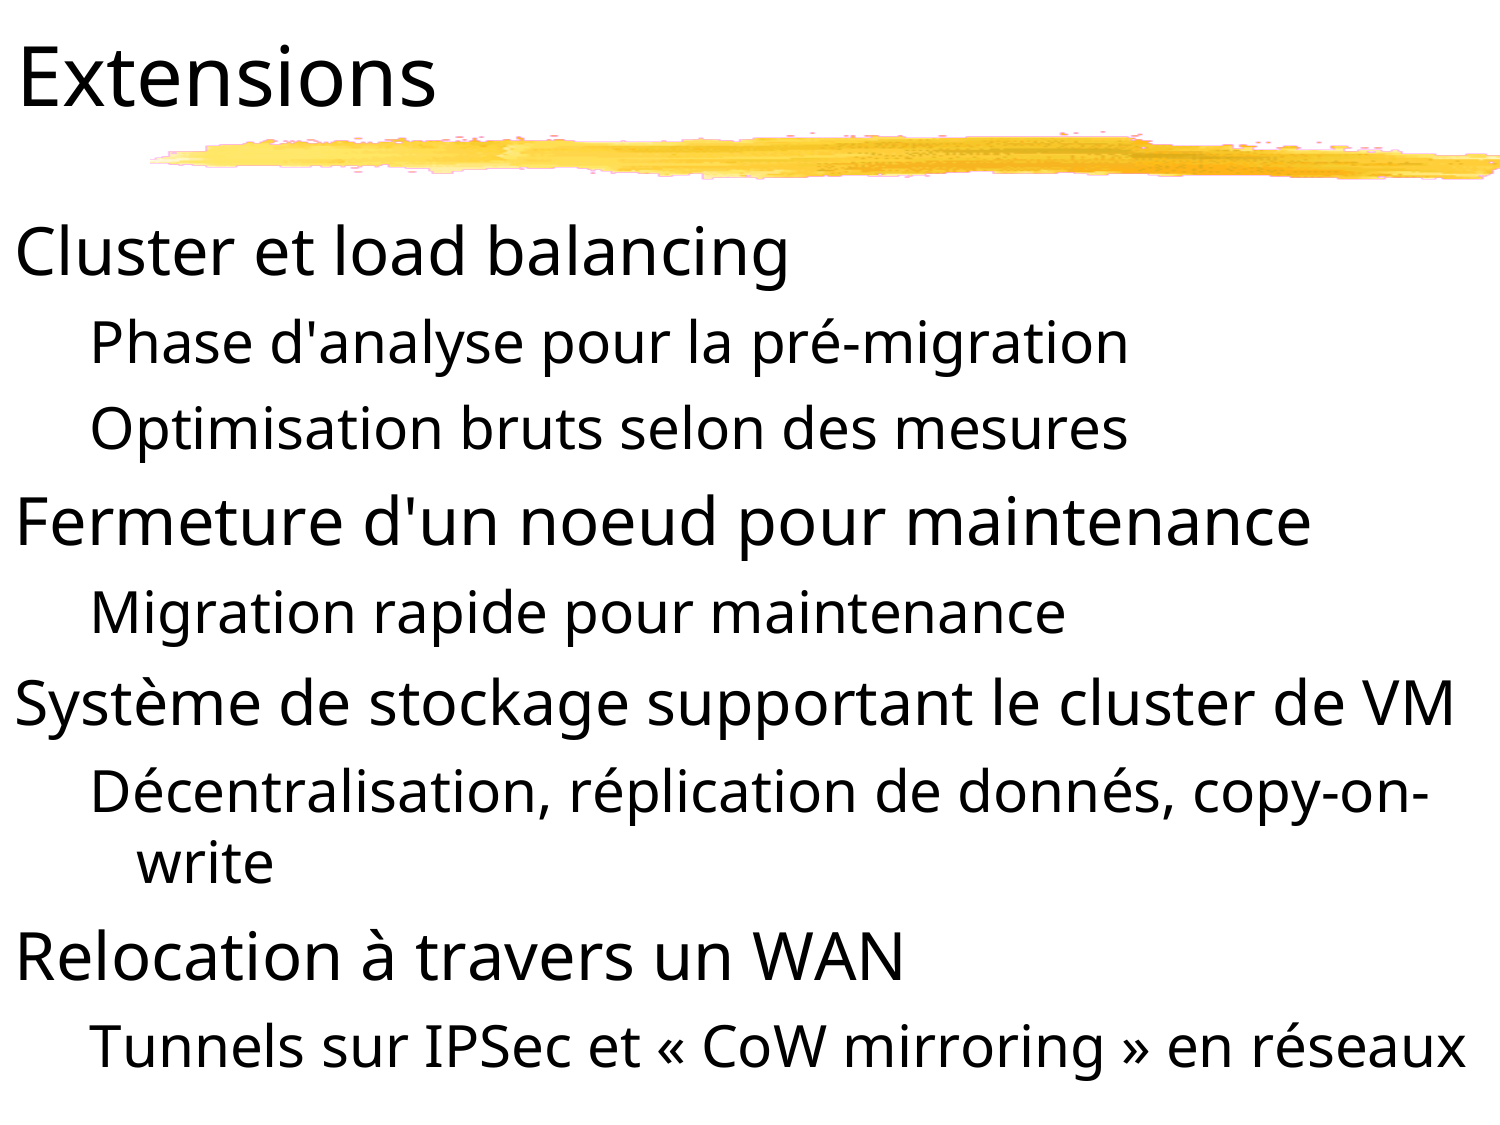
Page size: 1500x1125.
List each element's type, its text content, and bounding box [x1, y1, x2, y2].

title Extensions [1, 0, 1277, 134]
picture [150, 126, 1500, 190]
list Cluster et load balancing Phase d'analyse pour la pré-migration Optimisation bruts selon des mesures Fermeture d'un noeud pour maintenance Migration rapide pour maintenance Système de stockage supportant le cluster de VM Décentralisation, réplication de donnés, copy-on-write Relocation à travers un WAN Tunnels sur IPSec et « CoW mirroring » en réseaux [0, 202, 1500, 1046]
